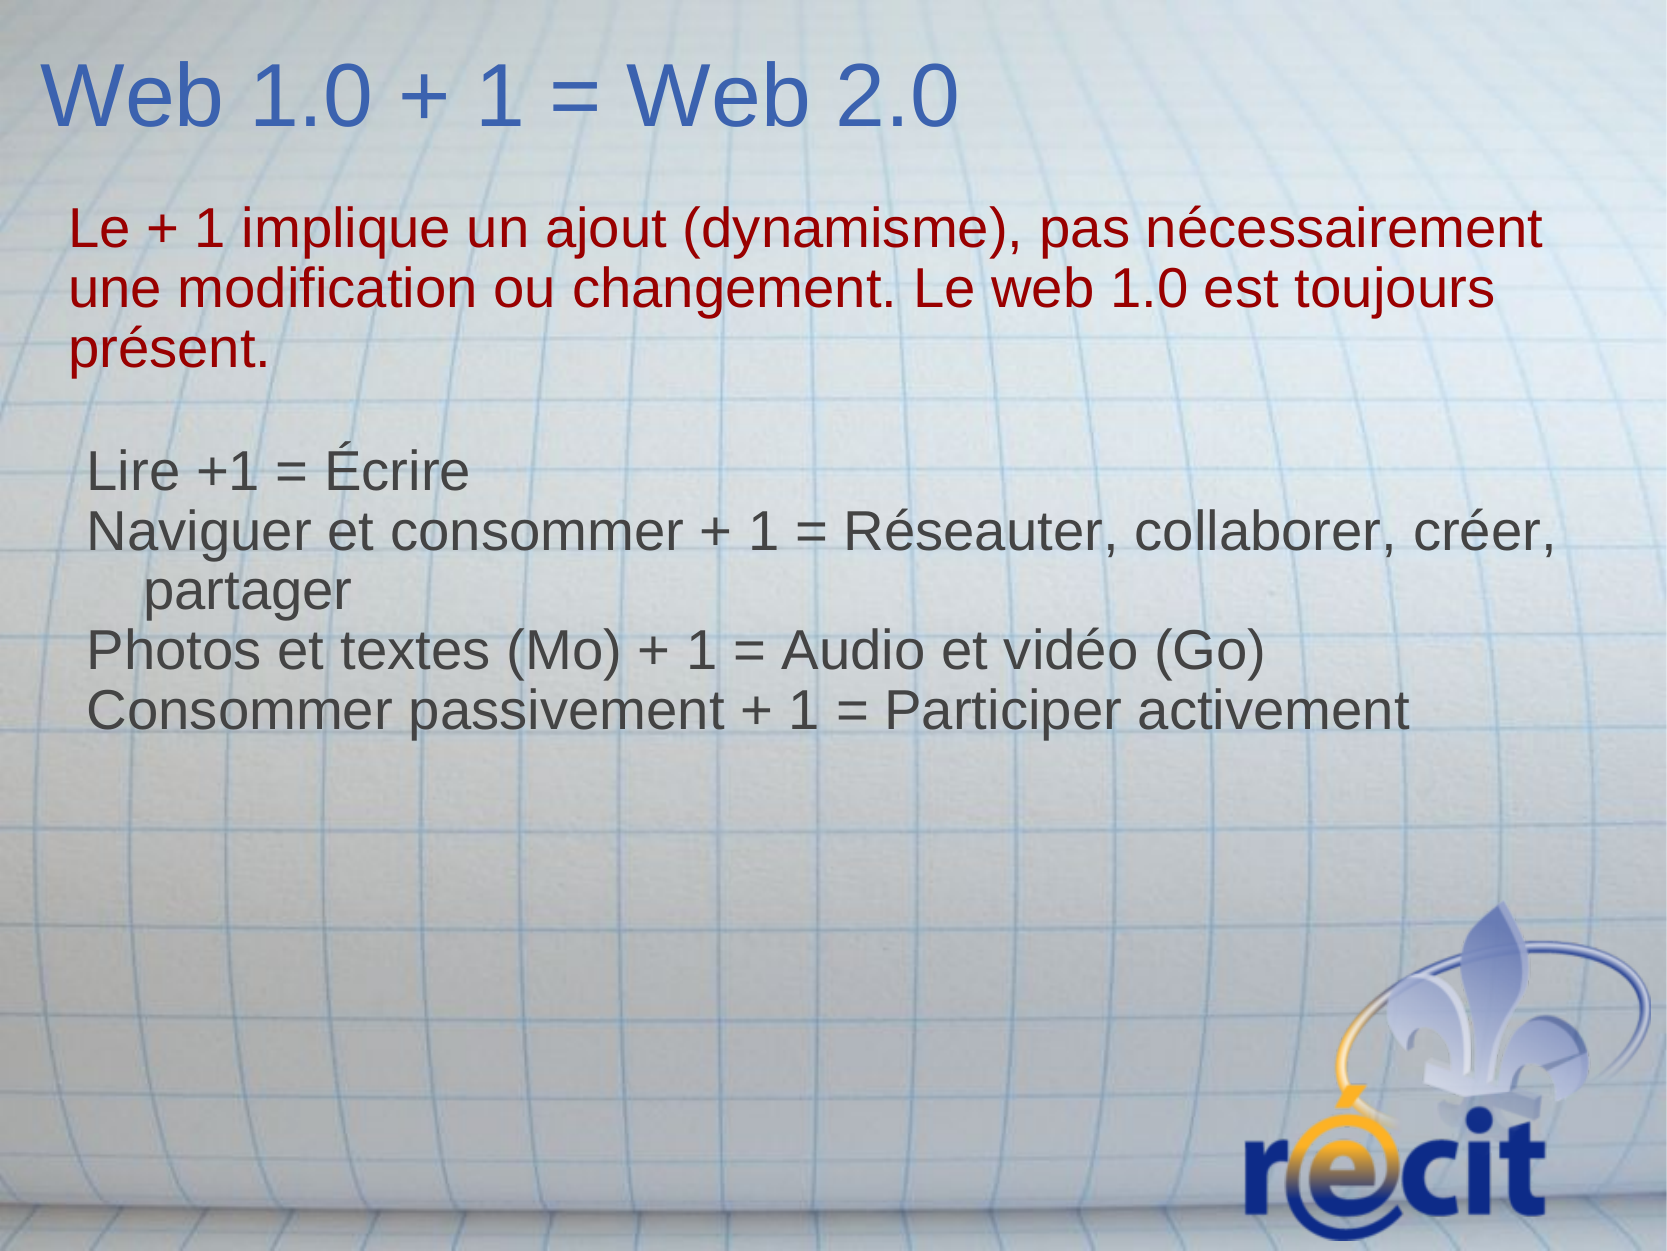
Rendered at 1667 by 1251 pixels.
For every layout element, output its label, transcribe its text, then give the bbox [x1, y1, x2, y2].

picture [0, 0, 1667, 1251]
list Le + 1 implique un ajout (dynamisme), pas nécessairement une modification ou changement. Le web 1.0 est toujours présent. Lire +1 = Écrire Naviguer et consommer + 1 = Réseauter, collaborer, créer, partager Photos et textes (Mo) + 1 = Audio et vidéo (Go)‏ Consommer passivement + 1 = Participer activement [68, 200, 1619, 886]
title Web 1.0 + 1 = Web 2.0 [40, 50, 1627, 201]
